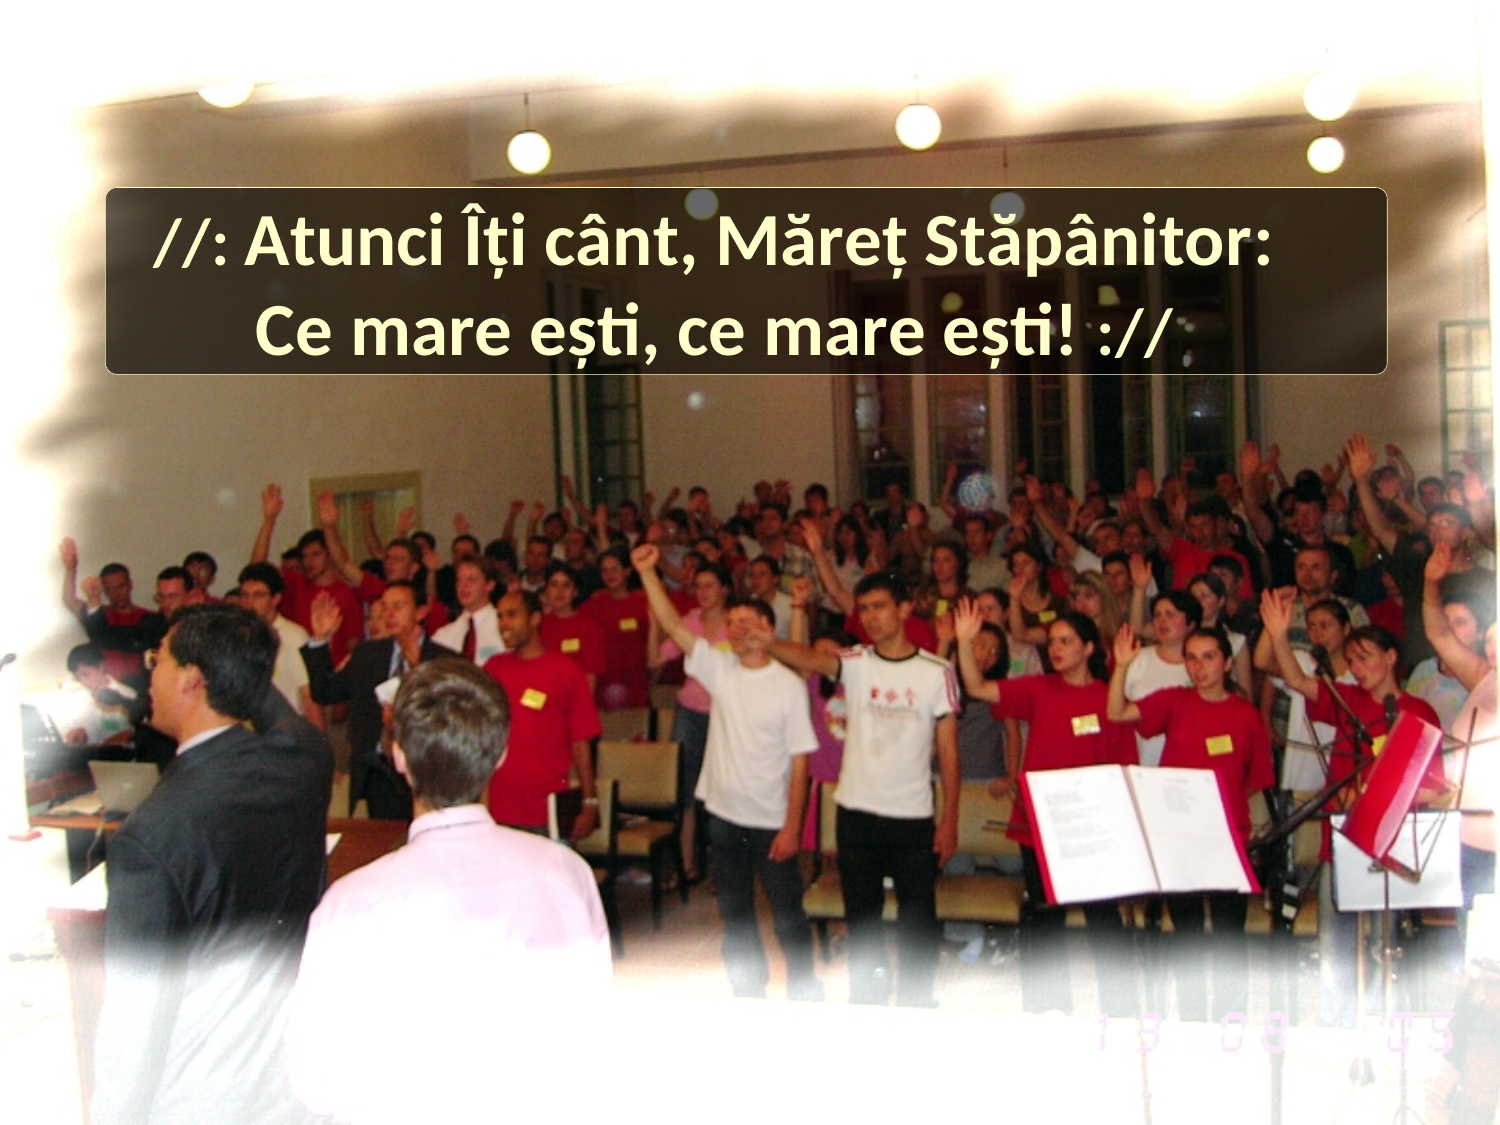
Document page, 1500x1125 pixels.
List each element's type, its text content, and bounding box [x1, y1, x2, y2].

picture [0, 0, 1500, 1125]
text_box //: Atunci Îţi cânt, Măreţ Stăpânitor: Ce mare eşti, ce mare eşti! :// [105, 187, 1388, 375]
